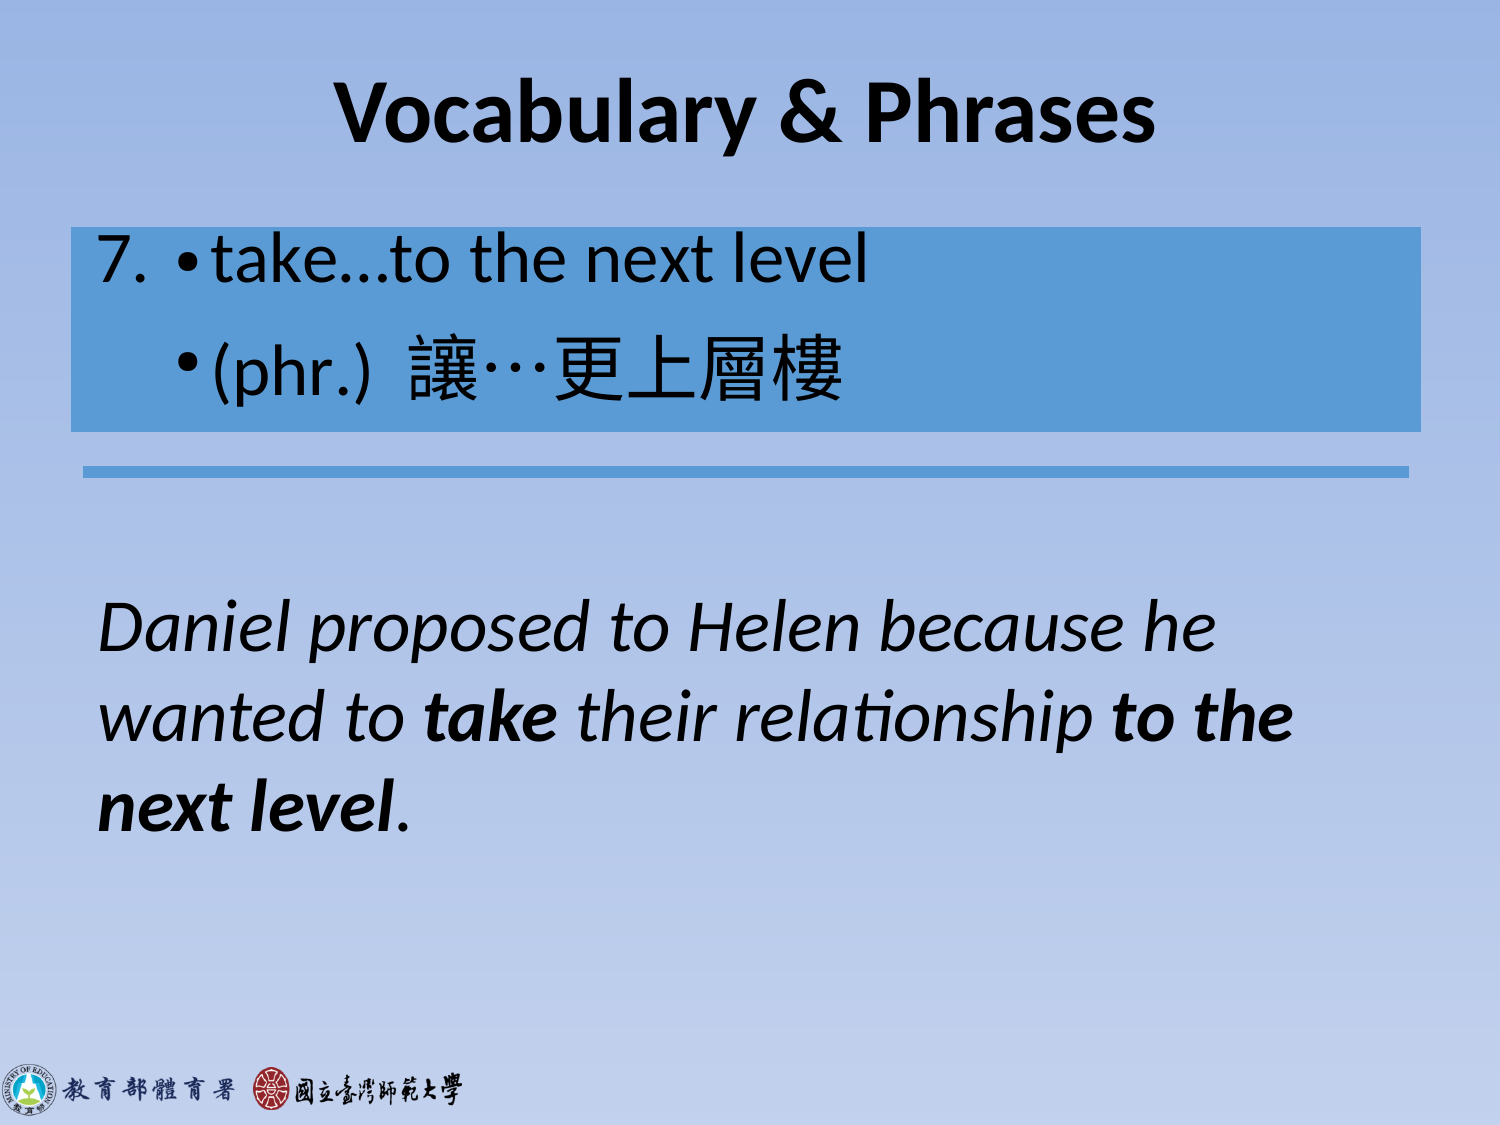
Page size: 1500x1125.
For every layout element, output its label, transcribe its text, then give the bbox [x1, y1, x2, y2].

table_cell (phr.) 讓…更上層樓 [175, 311, 1421, 432]
text_box [83, 466, 1409, 478]
table_header 7. [71, 227, 175, 311]
text_box Daniel proposed to Helen because he wanted to take their relationship to the next level. [82, 568, 1433, 857]
title Vocabulary & Phrases [70, 11, 1421, 200]
table_header take…to the next level [175, 227, 1421, 311]
table_cell [71, 311, 175, 432]
